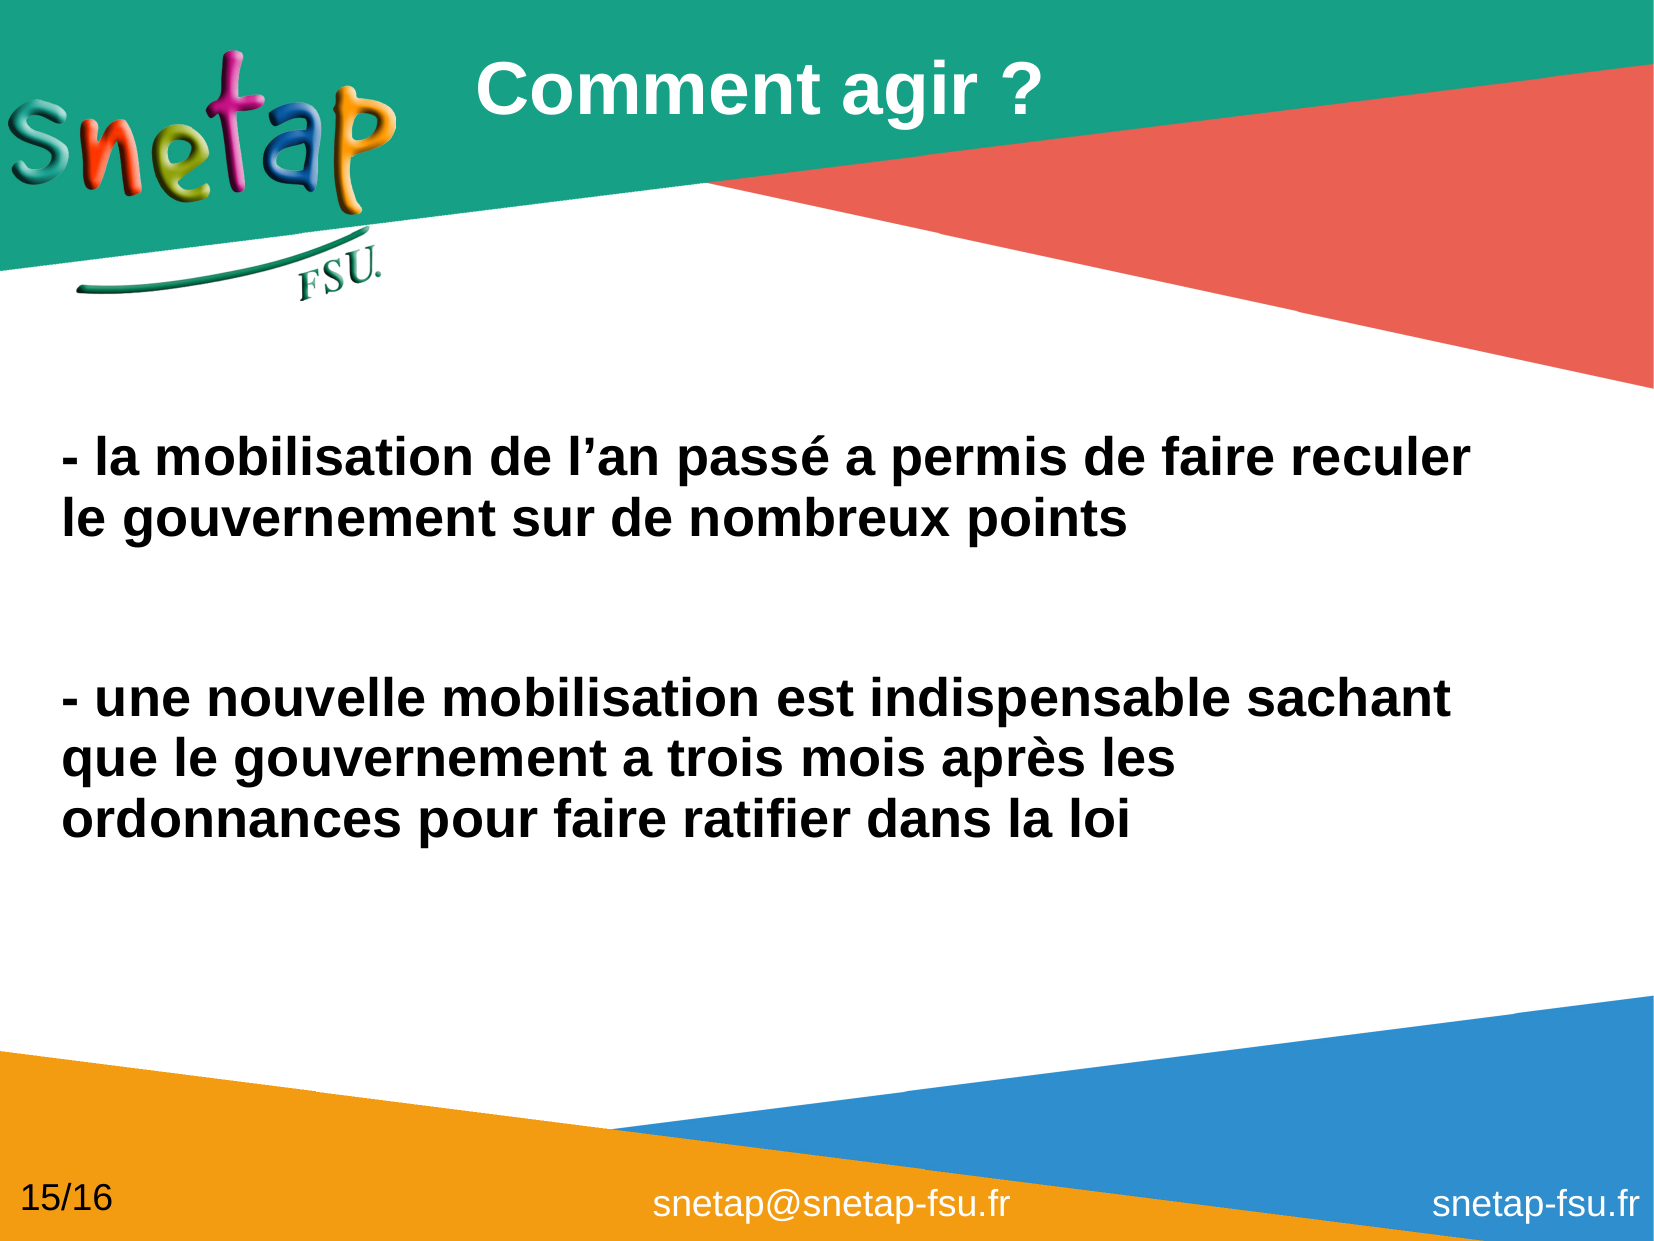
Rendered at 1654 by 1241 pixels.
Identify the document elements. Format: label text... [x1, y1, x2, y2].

text_box Comment agir ? [460, 0, 1654, 237]
picture [0, 0, 1654, 1241]
list - la mobilisation de l’an passé a permis de faire reculer le gouvernement sur de nombreux points - une nouvelle mobilisation est indispensable sachant que le gouvernement a trois mois après les ordonnances pour faire ratifier dans la loi [0, 426, 1480, 1146]
